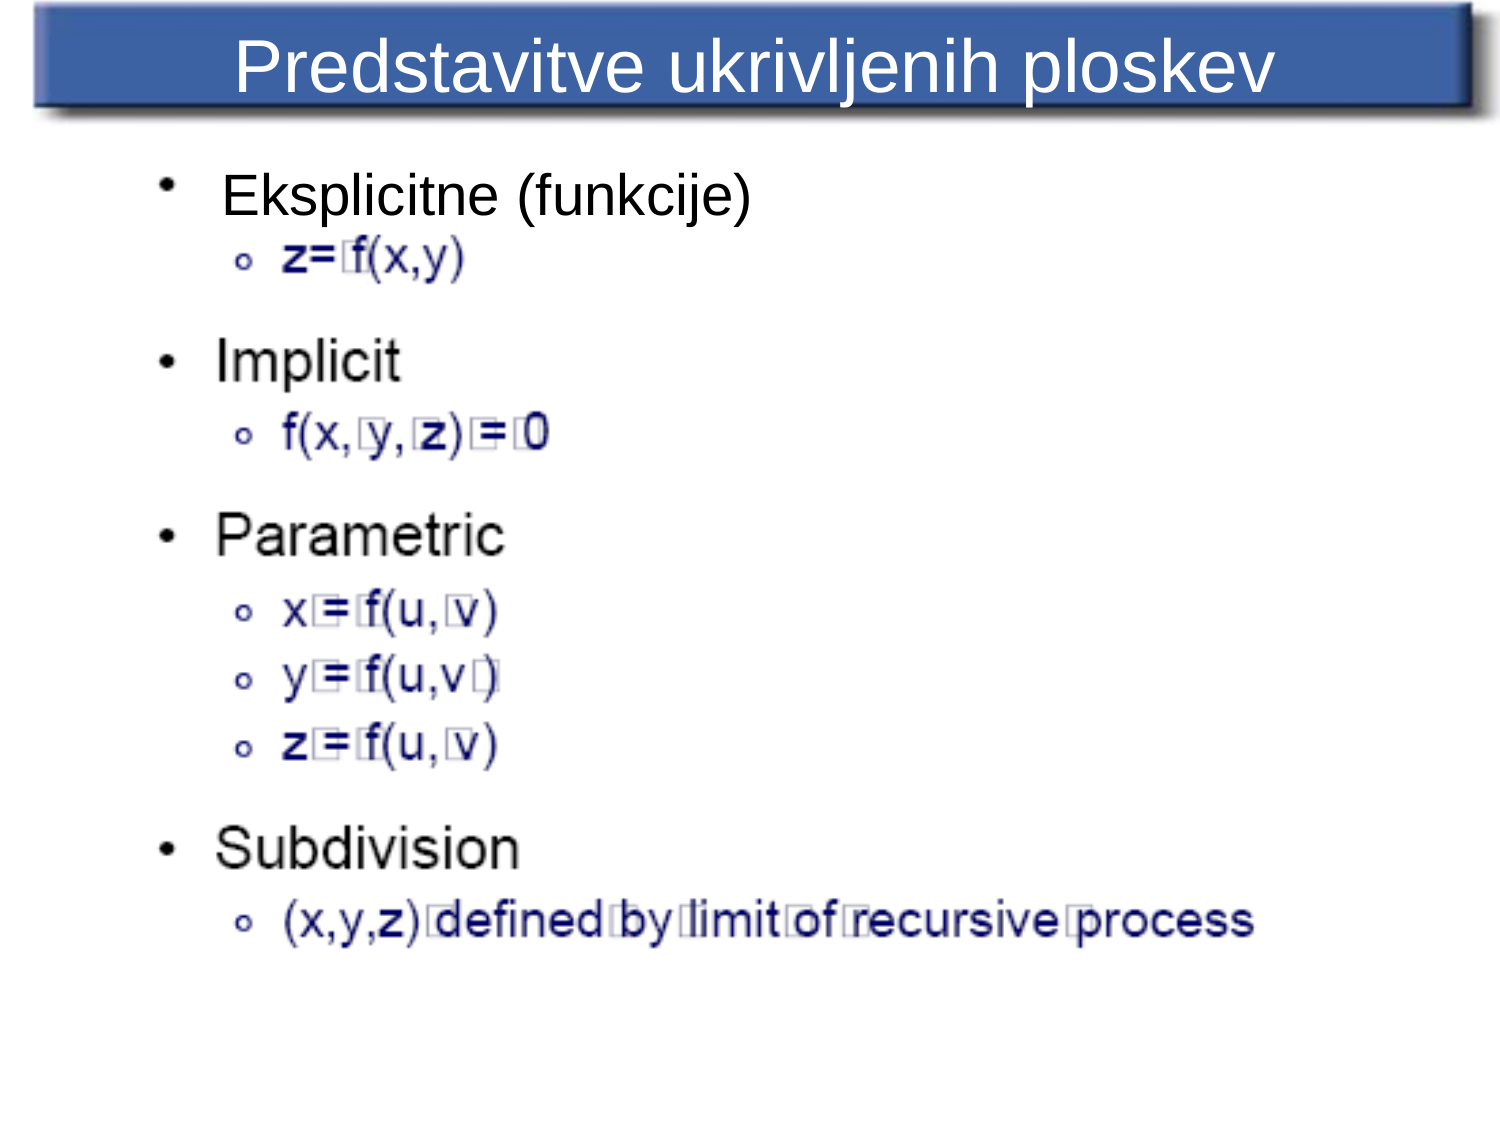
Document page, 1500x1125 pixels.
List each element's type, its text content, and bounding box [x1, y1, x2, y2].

picture [147, 151, 1412, 1014]
text_box Predstavitve ukrivljenih ploskev [219, 9, 1292, 116]
picture [32, 0, 1500, 127]
text_box Eksplicitne (funkcije) [206, 148, 845, 235]
